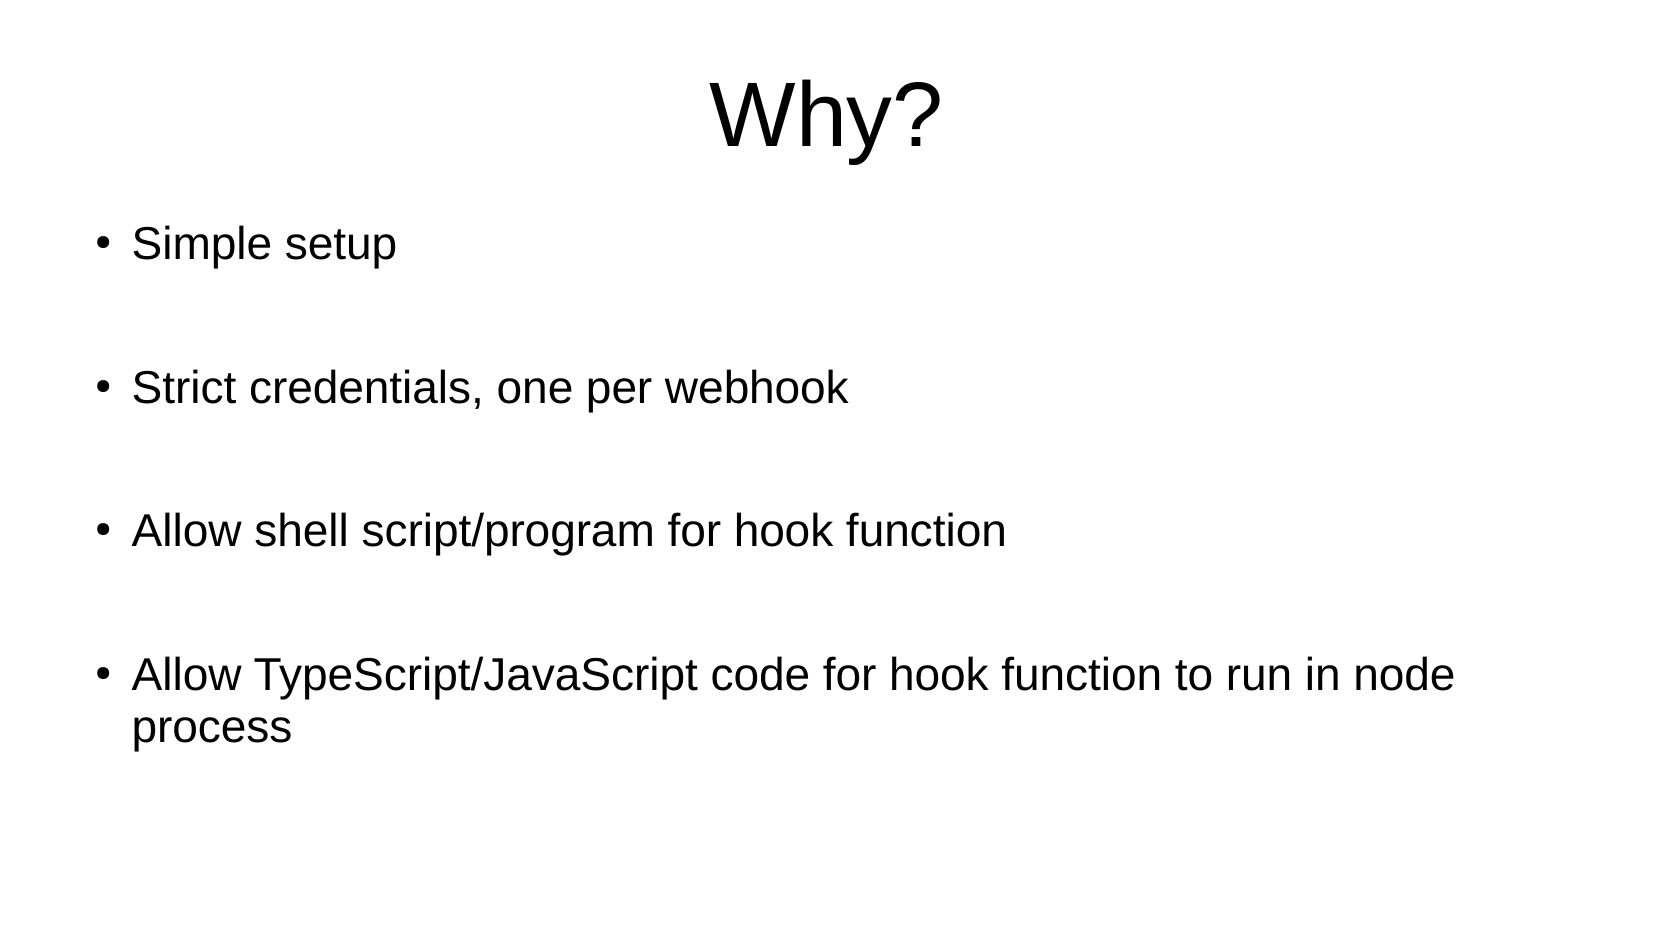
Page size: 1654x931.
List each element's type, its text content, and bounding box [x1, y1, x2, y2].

title Why? [82, 37, 1571, 193]
list Simple setup Strict credentials, one per webhook Allow shell script/program for hook function Allow TypeScript/JavaScript code for hook function to run in node process [82, 217, 1571, 758]
